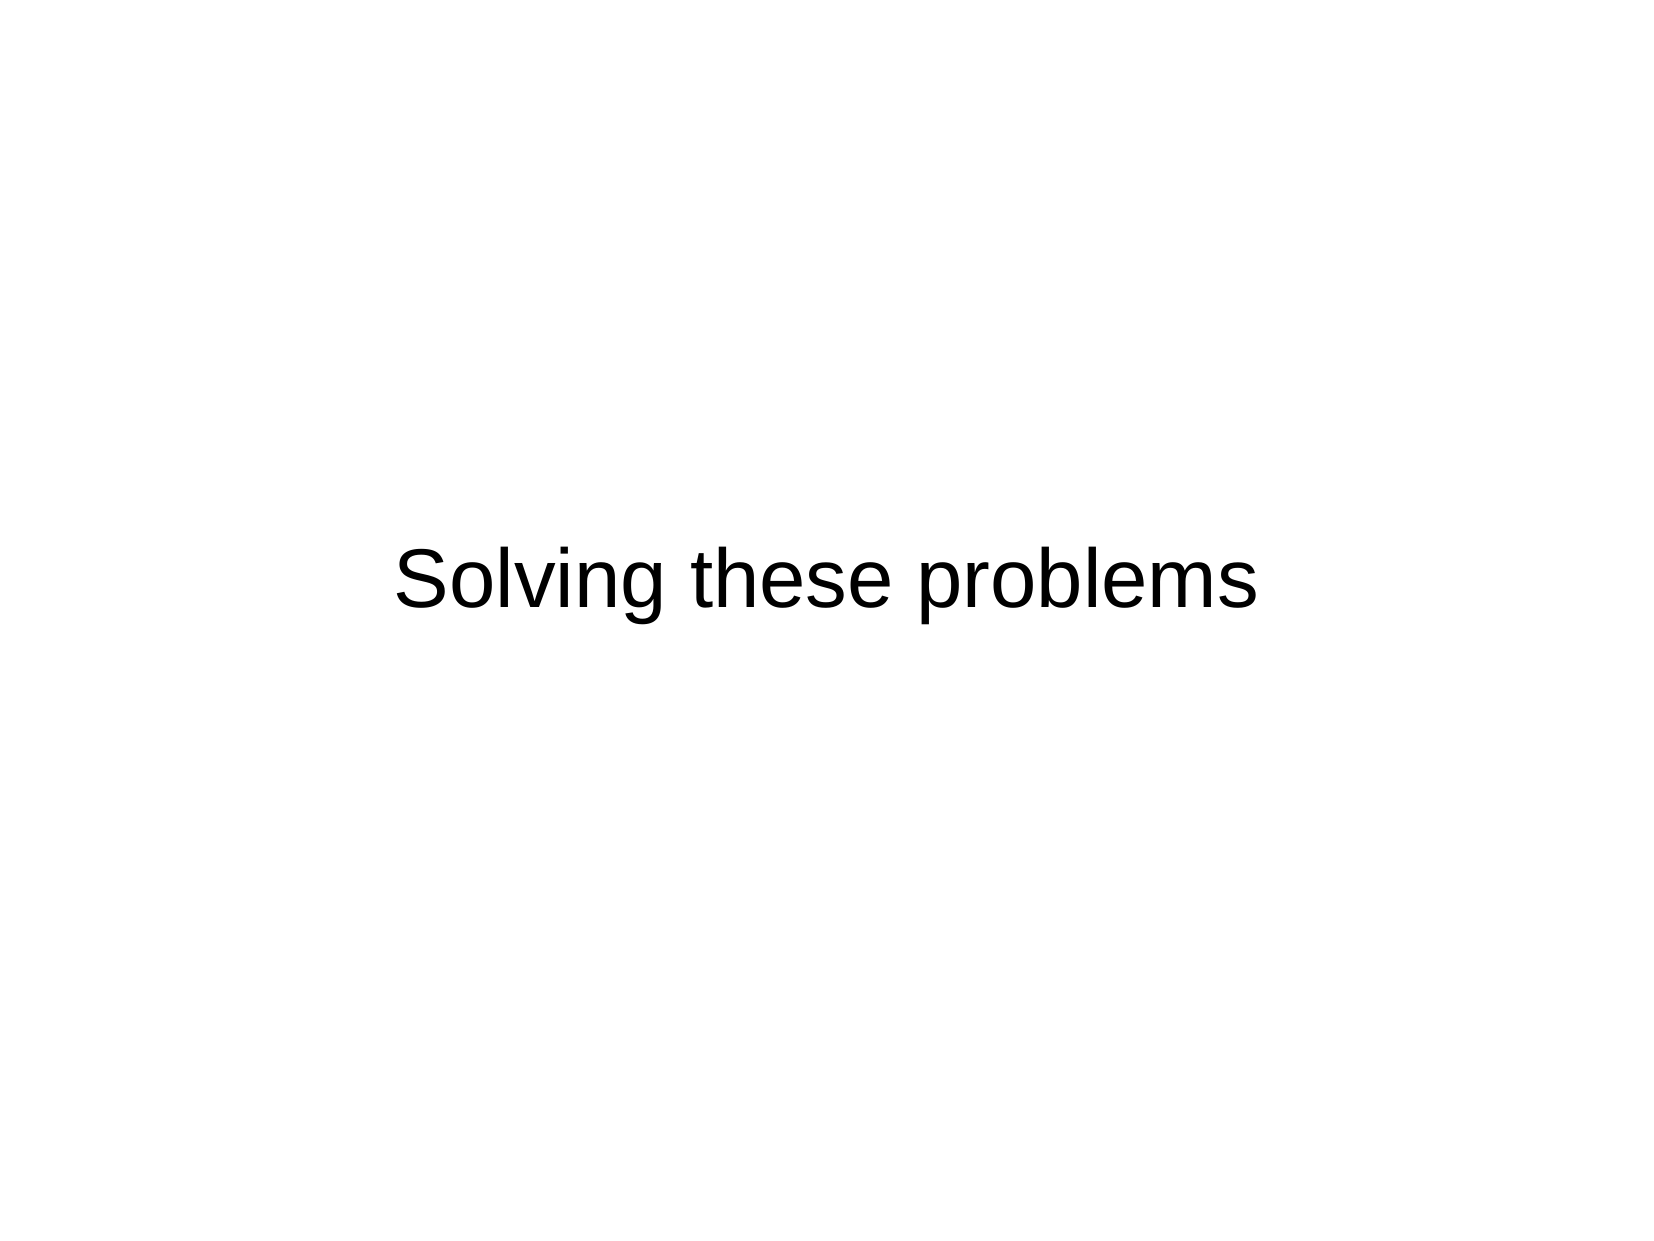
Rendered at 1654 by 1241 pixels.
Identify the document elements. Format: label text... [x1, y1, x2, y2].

subtitle Solving these problems [82, 56, 1571, 1102]
